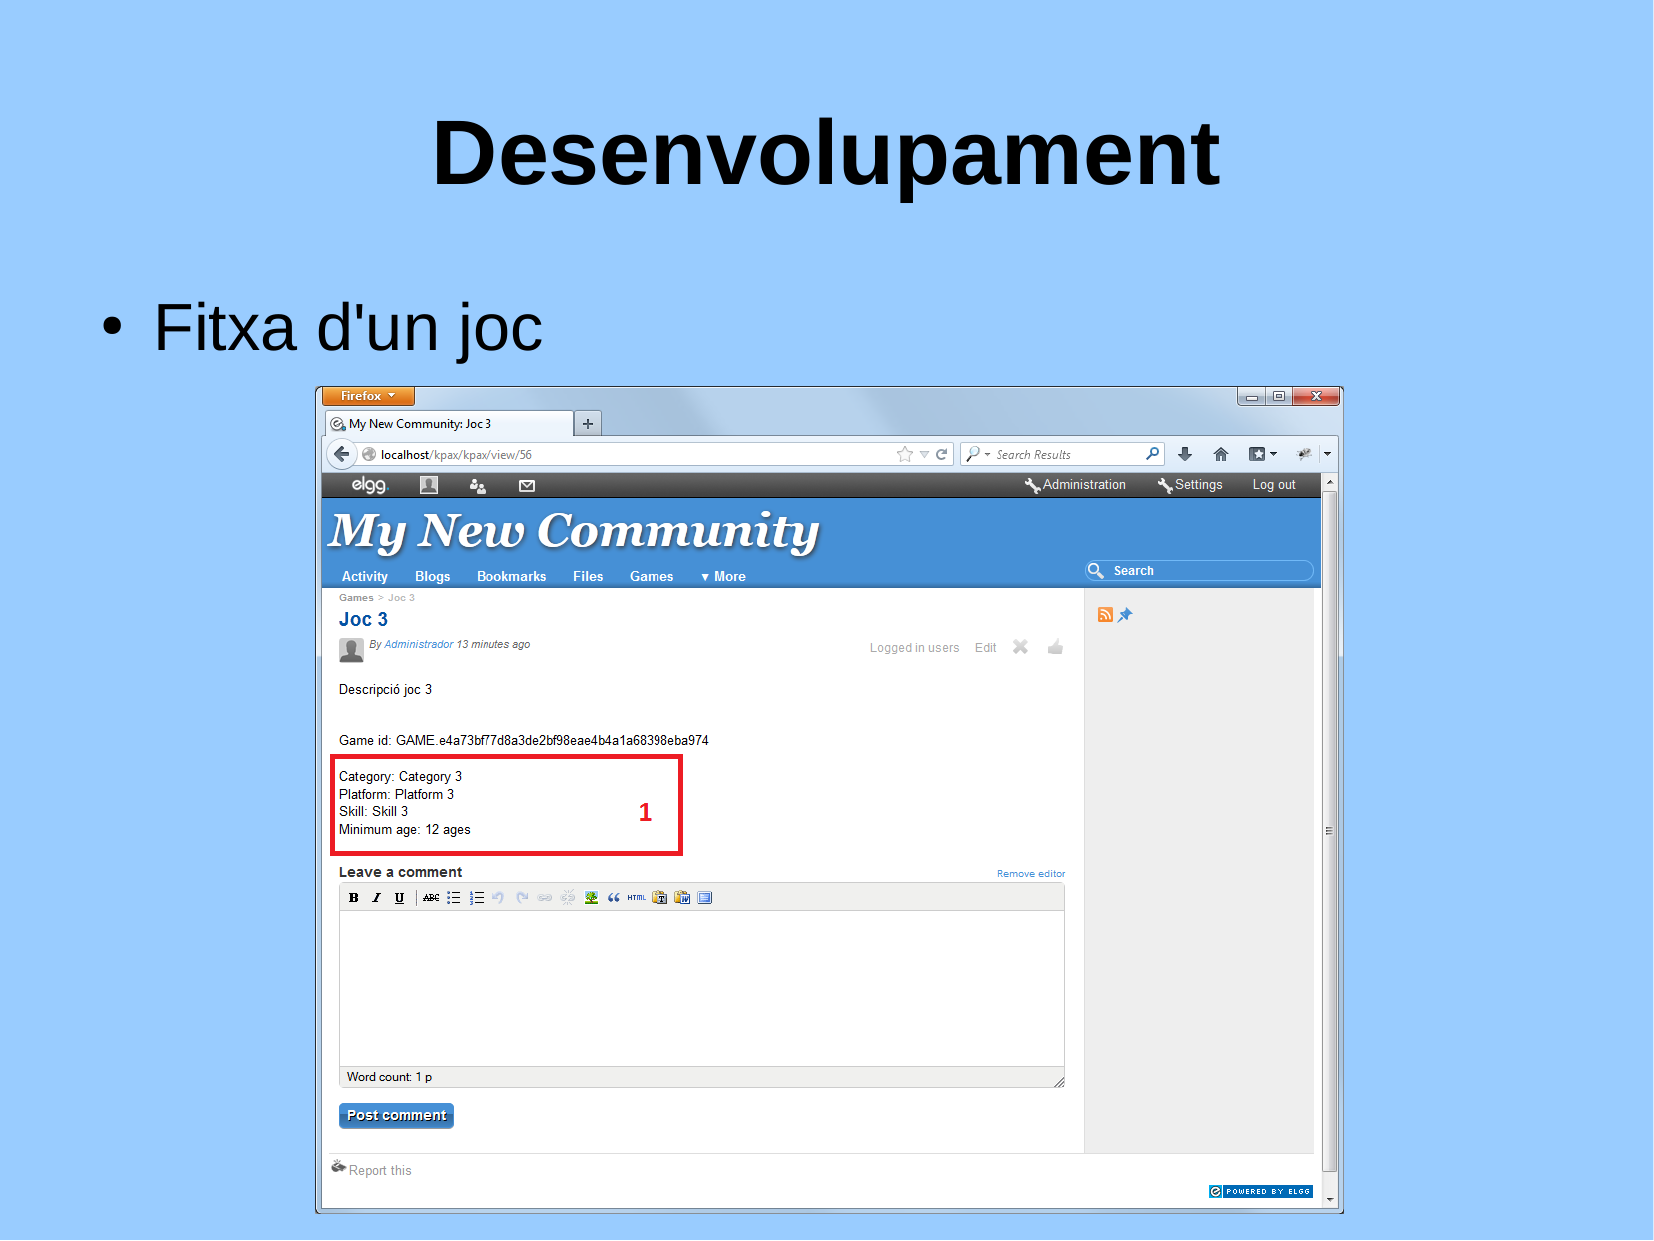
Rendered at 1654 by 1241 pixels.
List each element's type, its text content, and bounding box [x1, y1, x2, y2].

picture [315, 386, 1344, 1214]
list Fitxa d'un joc [82, 290, 1571, 1109]
title Desenvolupament [82, 49, 1571, 257]
